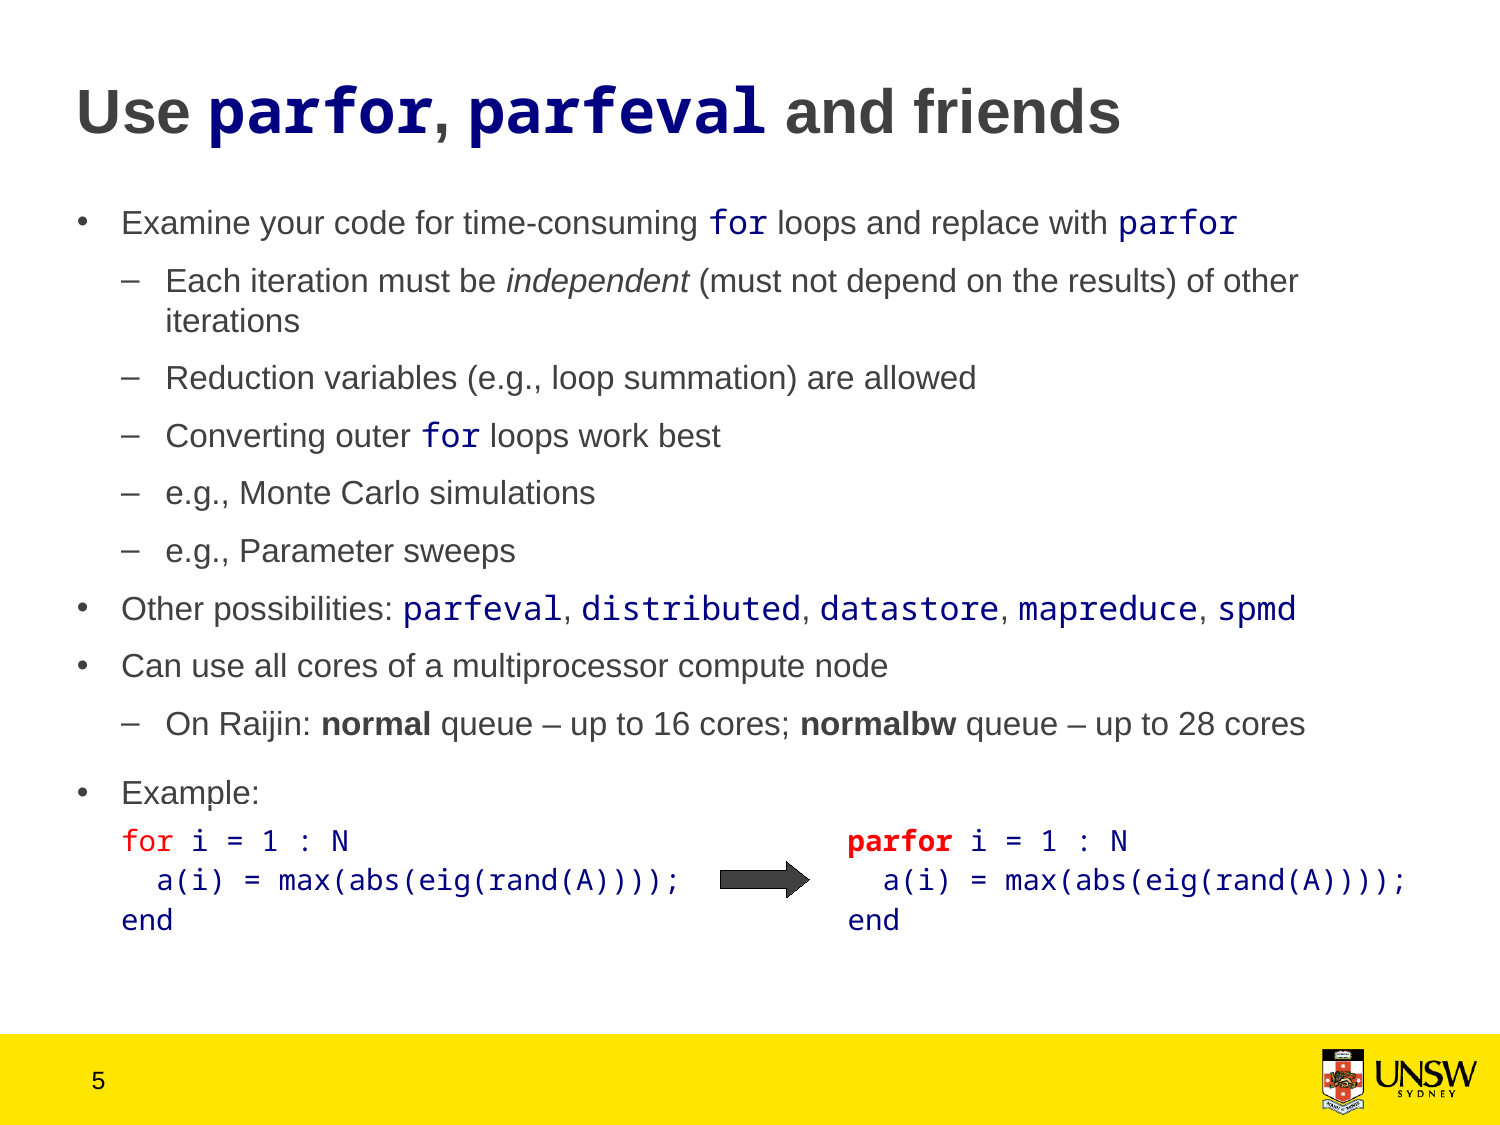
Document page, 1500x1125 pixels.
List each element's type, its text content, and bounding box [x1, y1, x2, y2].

picture [0, 1034, 1500, 1125]
slide_number <number> [76, 1057, 196, 1088]
table_header parfor i = 1 : N a(i) = max(abs(eig(rand(A)))); end [834, 805, 1423, 955]
text_box [720, 861, 810, 898]
title Use parfor, parfeval and friends [76, 71, 1424, 147]
table_header [697, 805, 833, 955]
list Examine your code for time-consuming for loops and replace with parfor Each iteration must be independent (must not depend on the results) of other iterations Reduction variables (e.g., loop summation) are allowed Converting outer for loops work best e.g., Monte Carlo simulations e.g., Parameter sweeps Other possibilities: parfeval, distributed, datastore, mapreduce, spmd Can use all cores of a multiprocessor compute node On Raijin: normal queue – up to 16 cores; normalbw queue – up to 28 cores Example: [76, 201, 1424, 958]
table_header for i = 1 : N a(i) = max(abs(eig(rand(A)))); end [107, 805, 696, 955]
